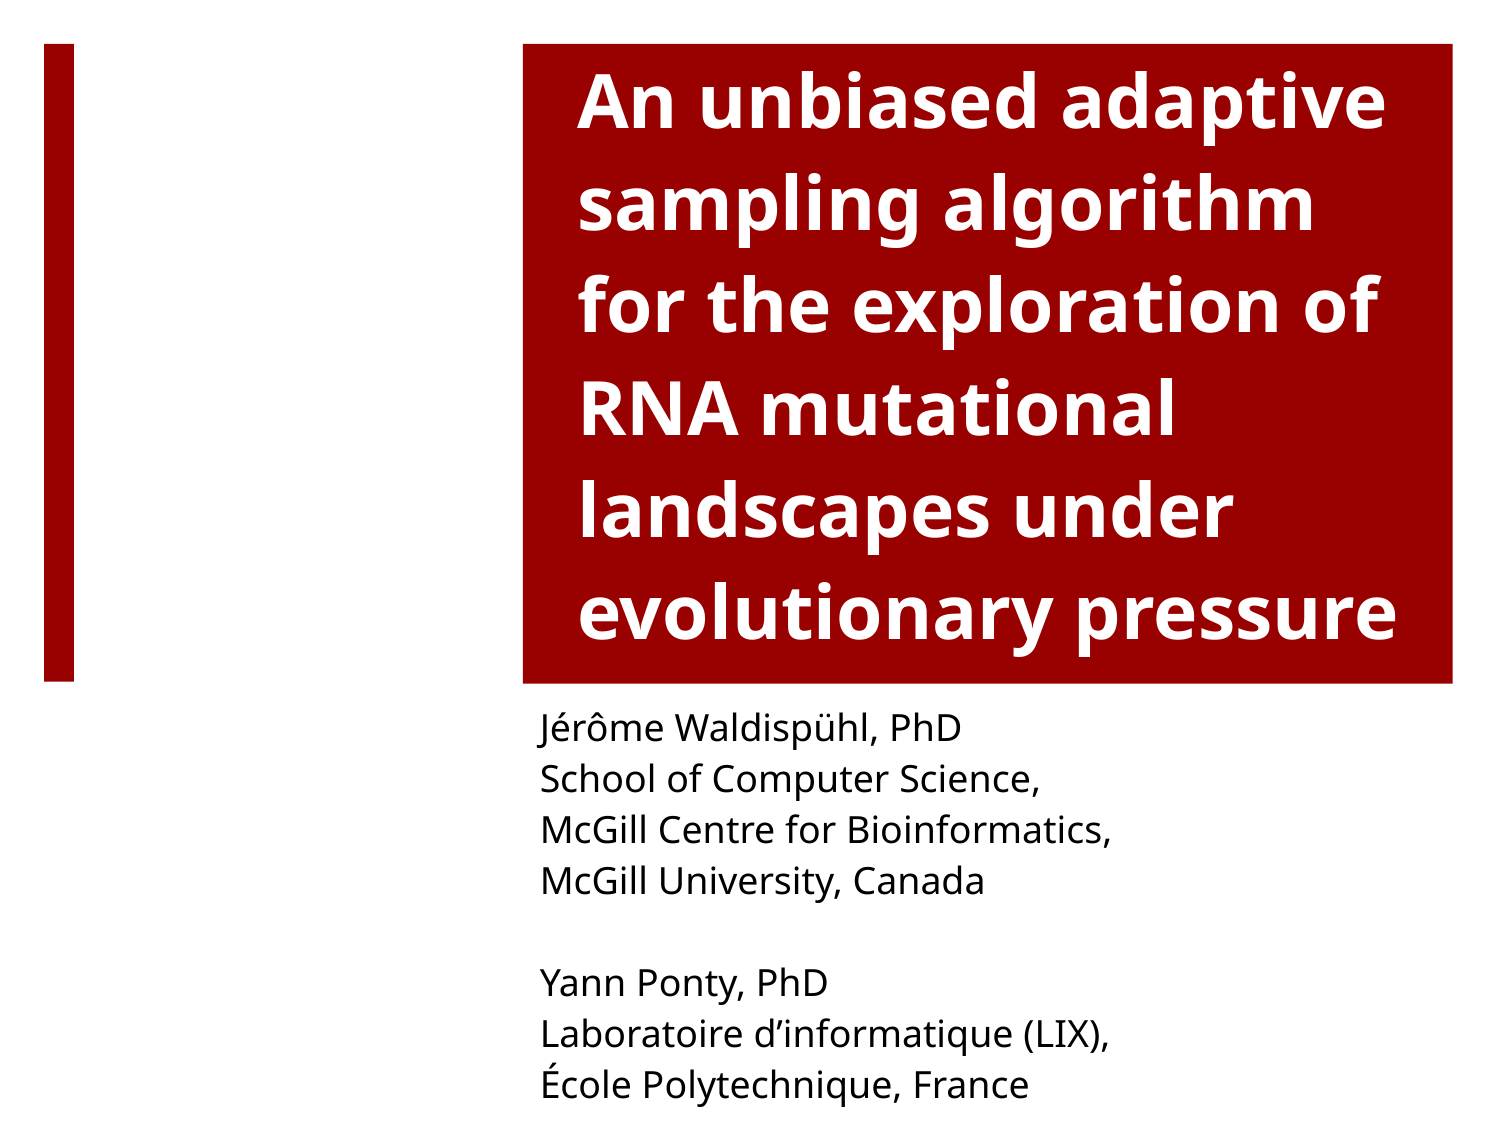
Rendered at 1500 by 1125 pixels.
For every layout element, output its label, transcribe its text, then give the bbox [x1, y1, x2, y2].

text_box Jérôme Waldispühl, PhD School of Computer Science, McGill Centre for Bioinformatics, McGill University, Canada Yann Ponty, PhD Laboratoire d’informatique (LIX), École Polytechnique, France [525, 694, 1450, 1069]
title An unbiased adaptive sampling algorithm for the exploration of RNA mutational landscapes under evolutionary pressure [562, 72, 1425, 638]
